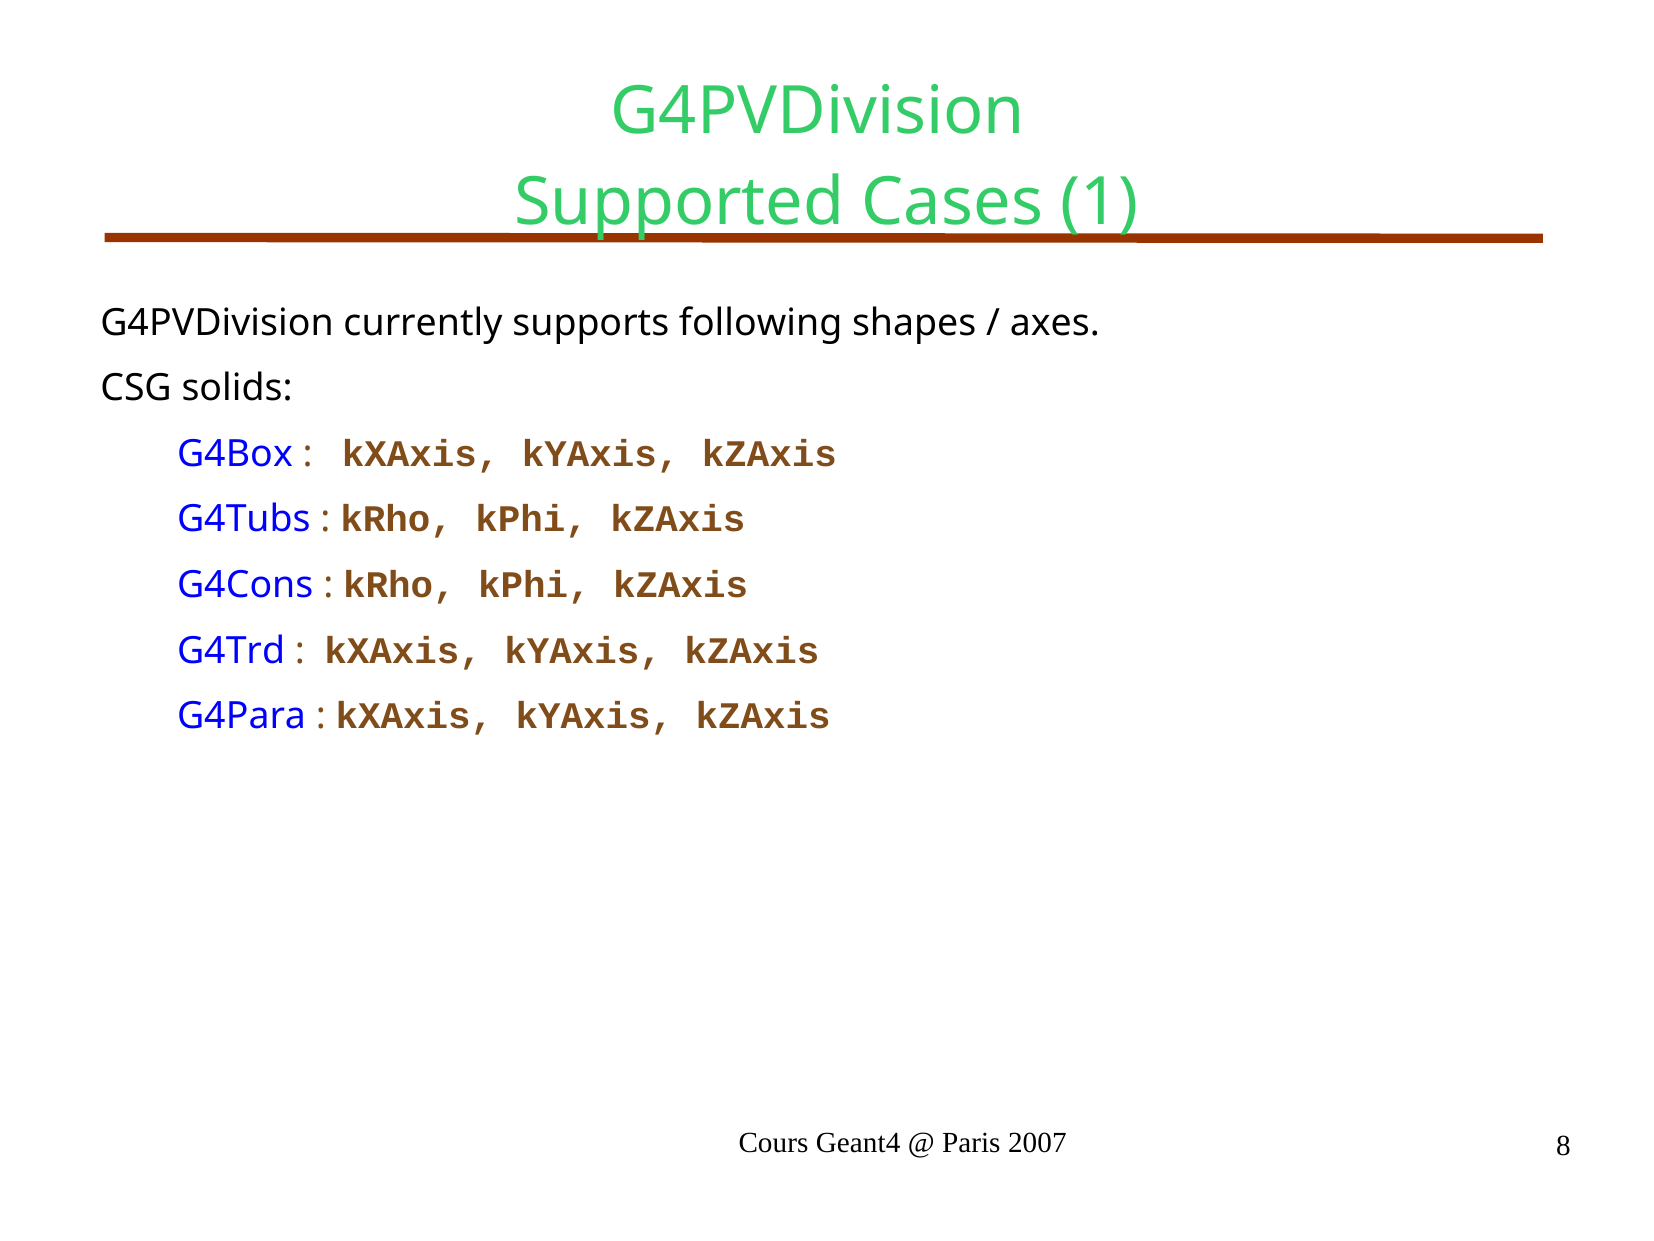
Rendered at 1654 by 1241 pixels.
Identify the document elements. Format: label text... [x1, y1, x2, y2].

list G4PVDivision currently supports following shapes / axes. CSG solids: G4Box : kXAxis, kYAxis, kZAxis G4Tubs : kRho, kPhi, kZAxis G4Cons : kRho, kPhi, kZAxis G4Trd : kXAxis, kYAxis, kZAxis G4Para : kXAxis, kYAxis, kZAxis [82, 290, 1571, 1241]
title G4PVDivision Supported Cases (1) [82, 49, 1571, 257]
